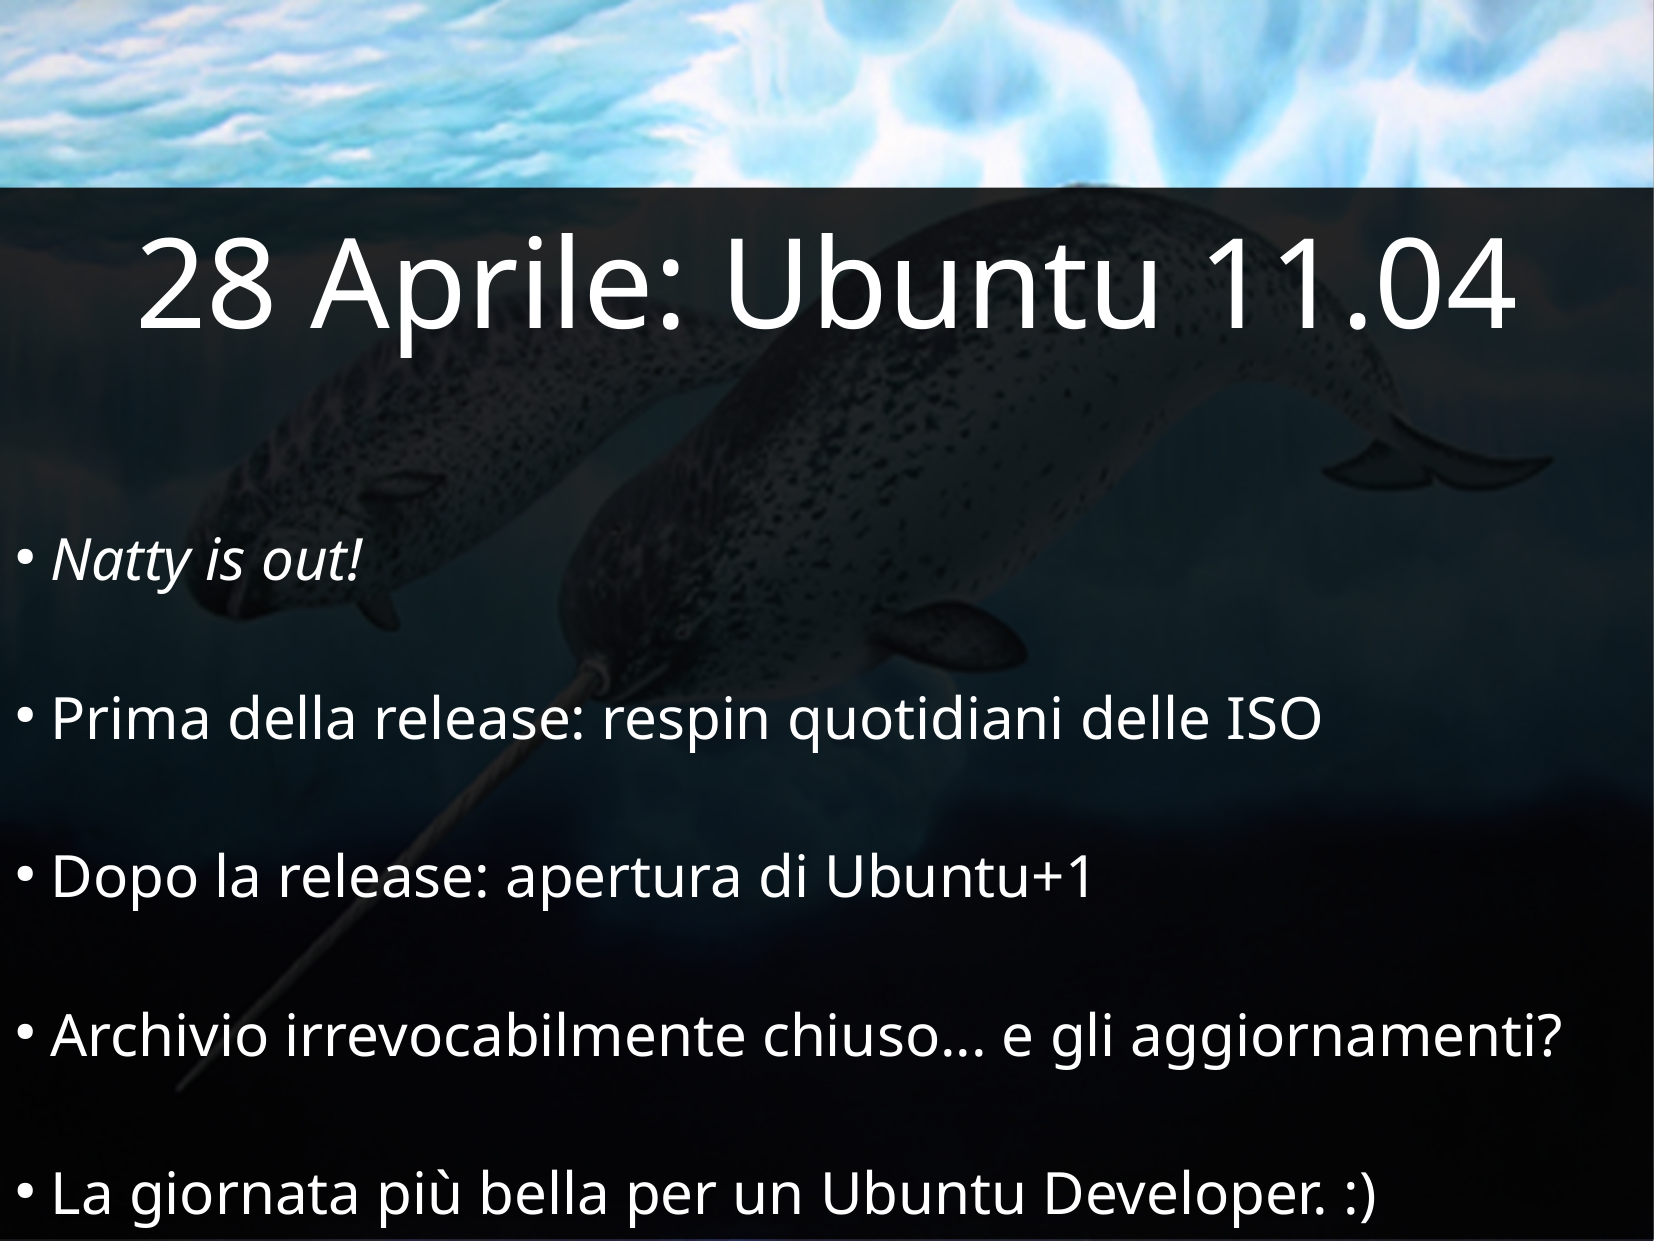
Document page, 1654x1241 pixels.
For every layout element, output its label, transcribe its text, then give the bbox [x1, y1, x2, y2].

picture [0, 0, 1654, 187]
text_box 28 Aprile: Ubuntu 11.04 Natty is out! Prima della release: respin quotidiani delle ISO Dopo la release: apertura di Ubuntu+1 Archivio irrevocabilmente chiuso... e gli aggiornamenti? La giornata più bella per un Ubuntu Developer. :) [0, 187, 1654, 1057]
